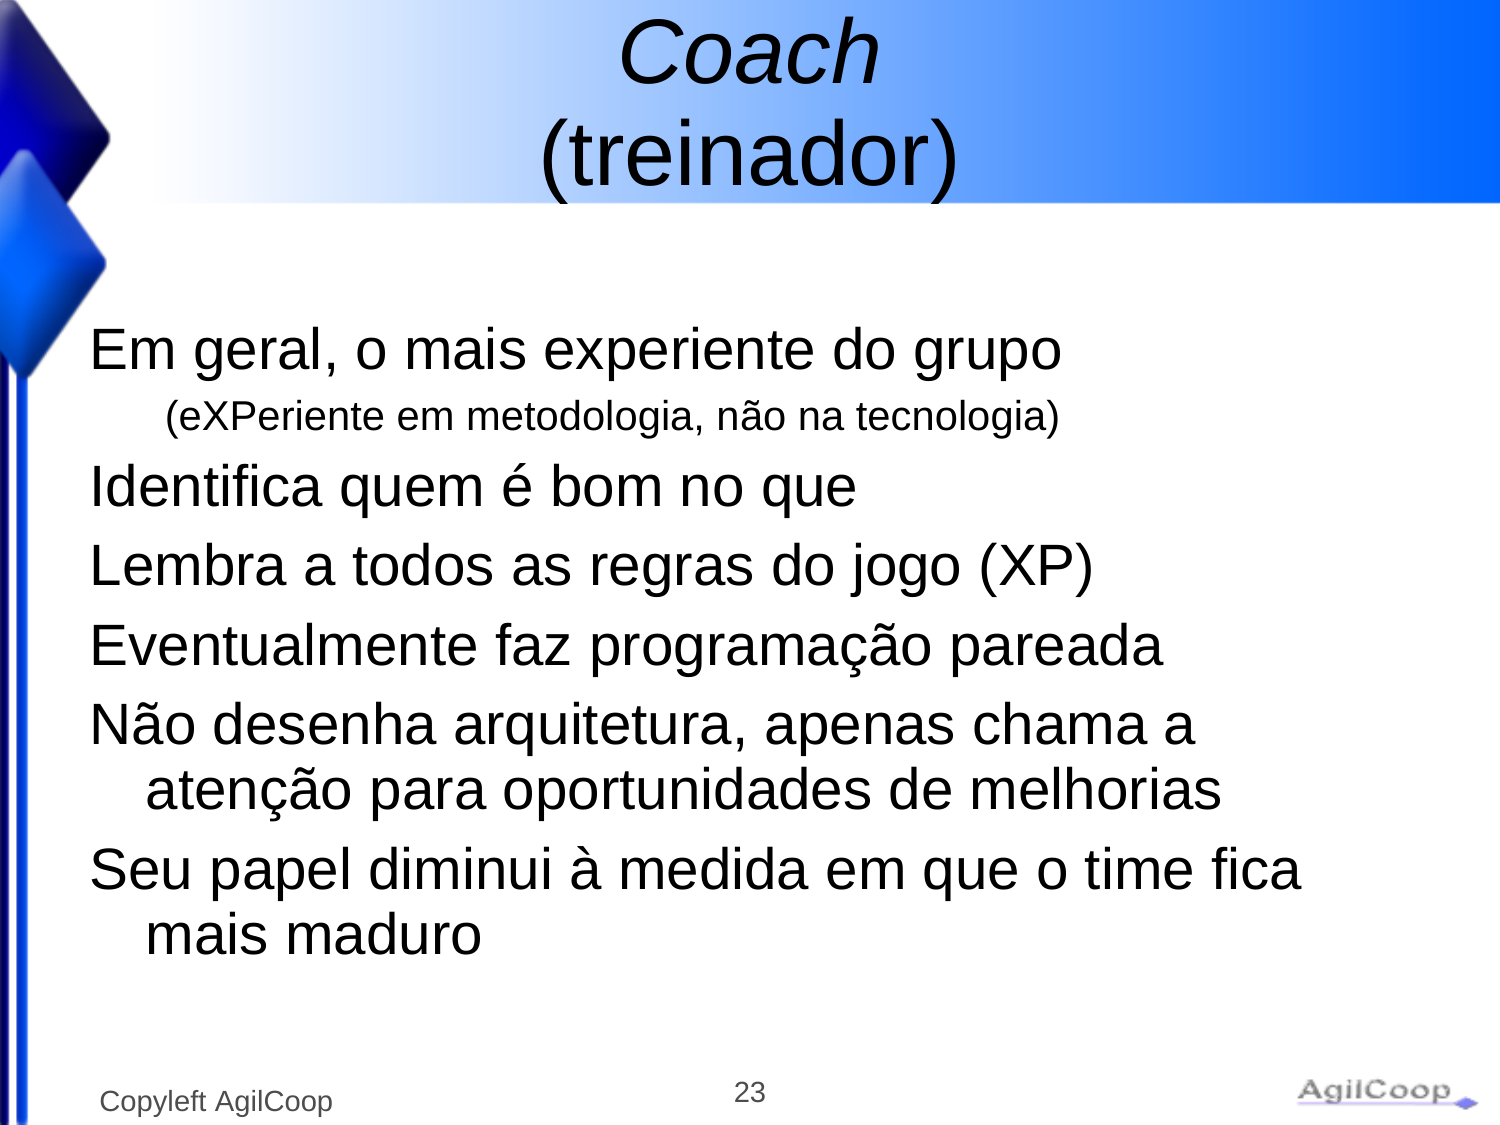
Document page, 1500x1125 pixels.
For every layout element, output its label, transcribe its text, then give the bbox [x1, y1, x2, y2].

title Coach (treinador) [75, 0, 1426, 221]
picture [0, 0, 1500, 1125]
list Em geral, o mais experiente do grupo (eXPeriente em metodologia, não na tecnologia) Identifica quem é bom no que Lembra a todos as regras do jogo (XP) Eventualmente faz programação pareada Não desenha arquitetura, apenas chama a atenção para oportunidades de melhorias Seu papel diminui à medida em que o time fica mais maduro [74, 309, 1417, 1051]
